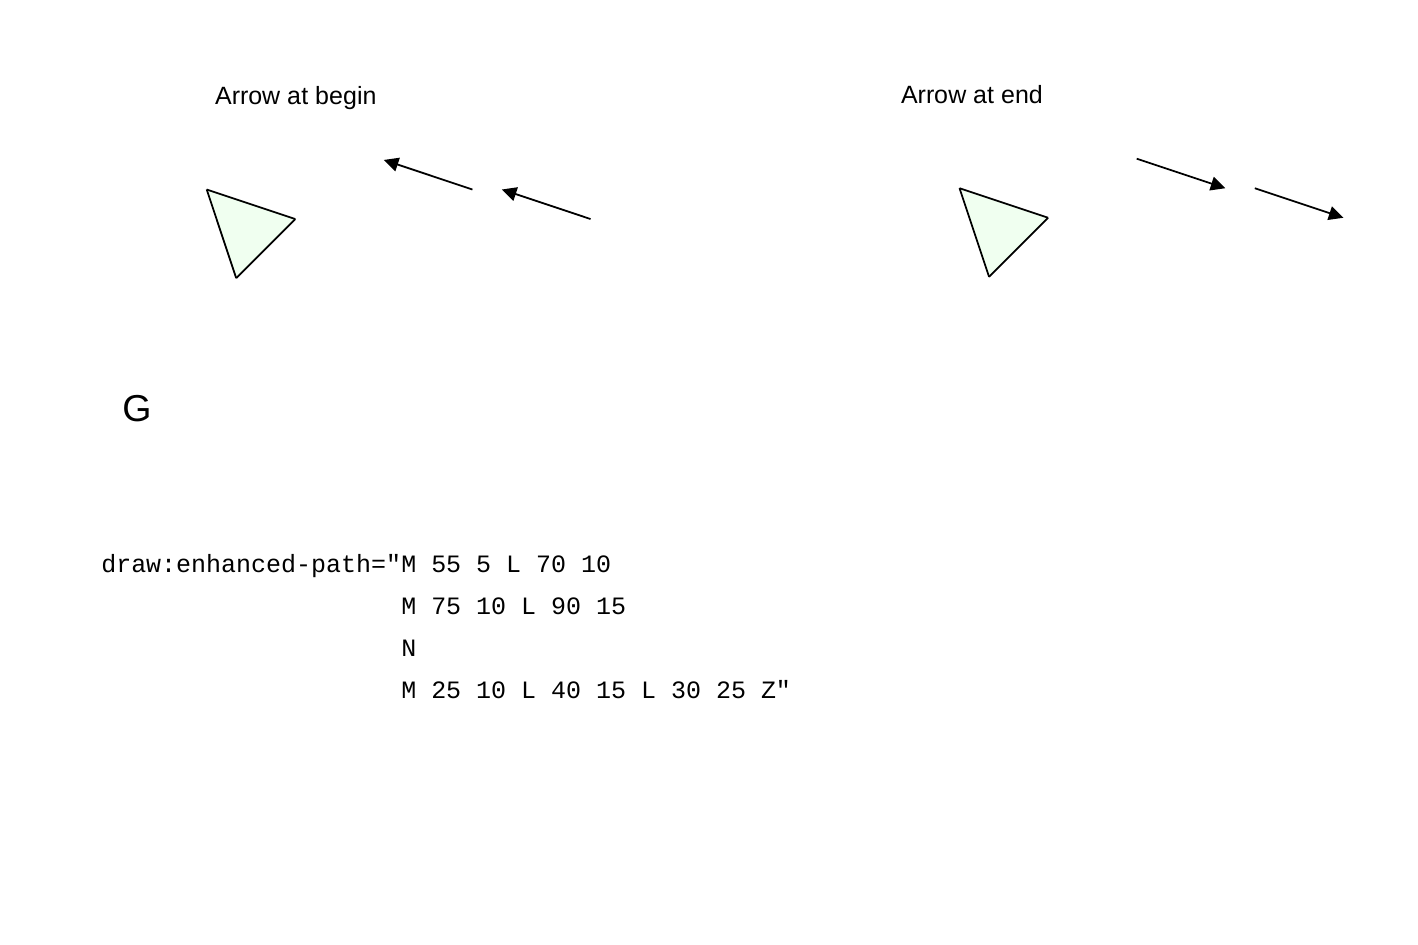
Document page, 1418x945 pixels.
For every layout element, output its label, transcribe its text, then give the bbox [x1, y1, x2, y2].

text_box G [107, 379, 167, 437]
text_box Arrow at begin [200, 63, 403, 120]
text_box [383, 159, 473, 190]
text_box [206, 189, 296, 279]
text_box Arrow at end [886, 62, 1069, 119]
text_box [501, 189, 591, 220]
text_box [959, 188, 1049, 277]
text_box draw:enhanced-path="M 55 5 L 70 10 M 75 10 L 90 15 N M 25 10 L 40 15 L 30 25 Z" [86, 531, 873, 743]
text_box [1254, 188, 1344, 218]
text_box [1136, 158, 1226, 189]
